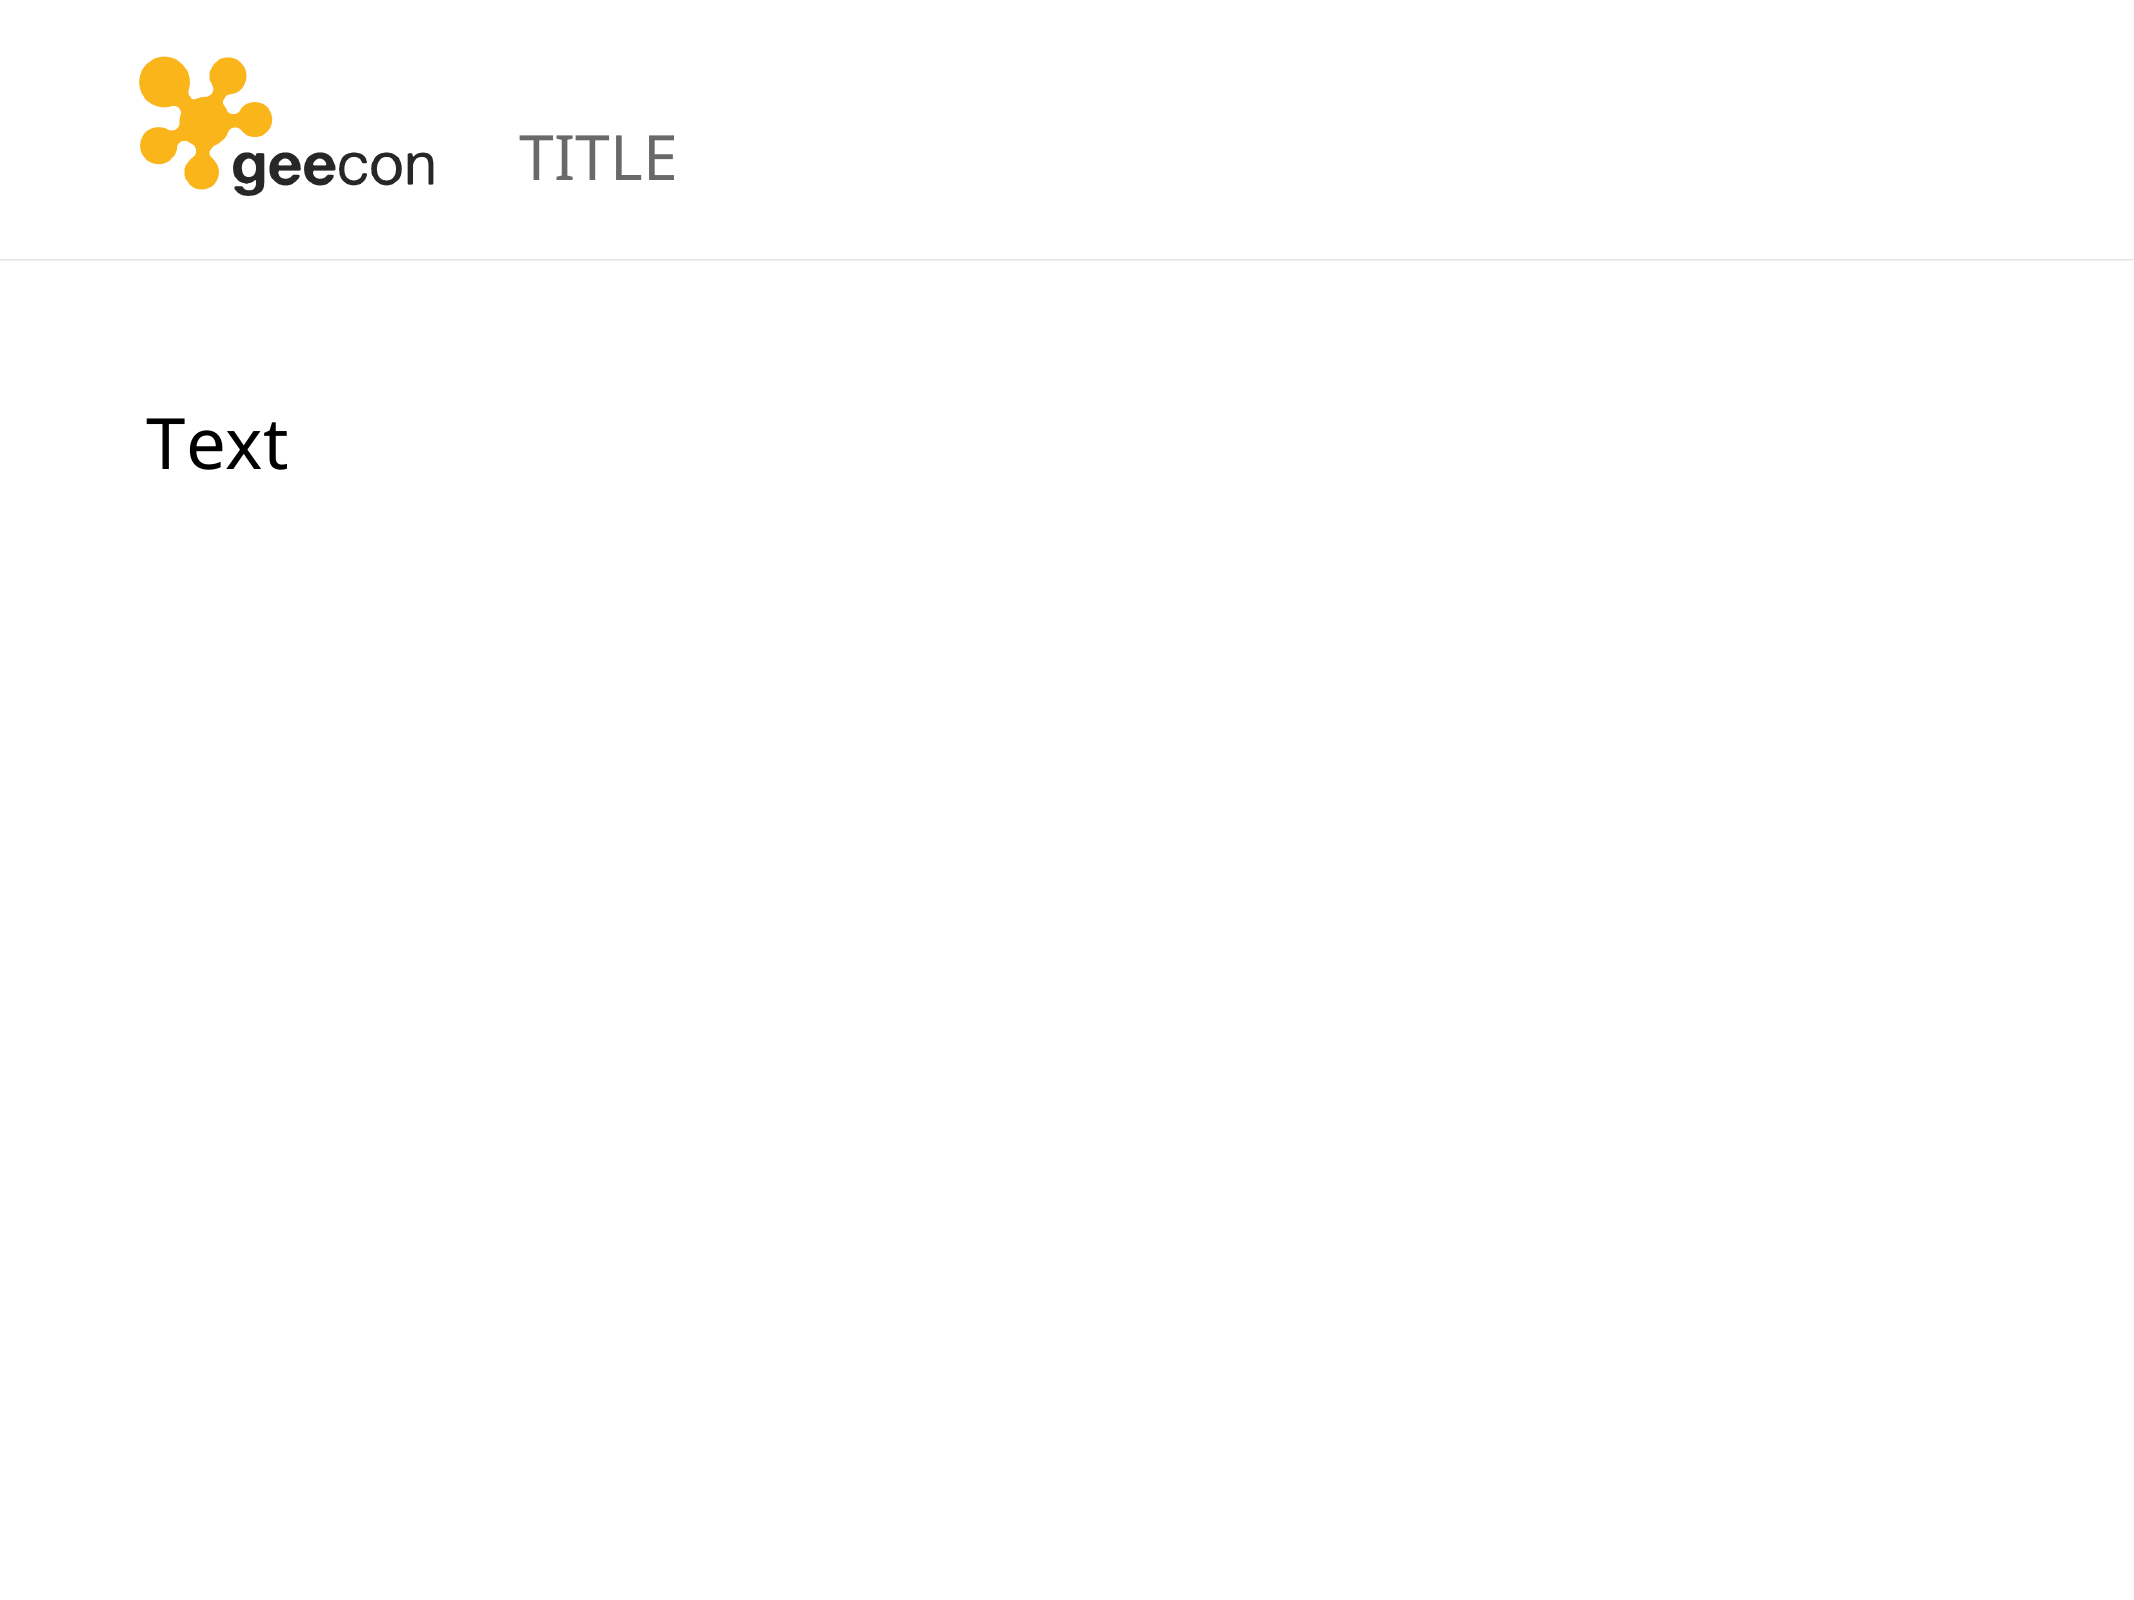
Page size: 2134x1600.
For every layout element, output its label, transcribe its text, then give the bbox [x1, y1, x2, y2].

picture [0, 0, 2134, 1600]
text_box Text [141, 387, 2018, 496]
text_box TITLE [514, 106, 2134, 204]
